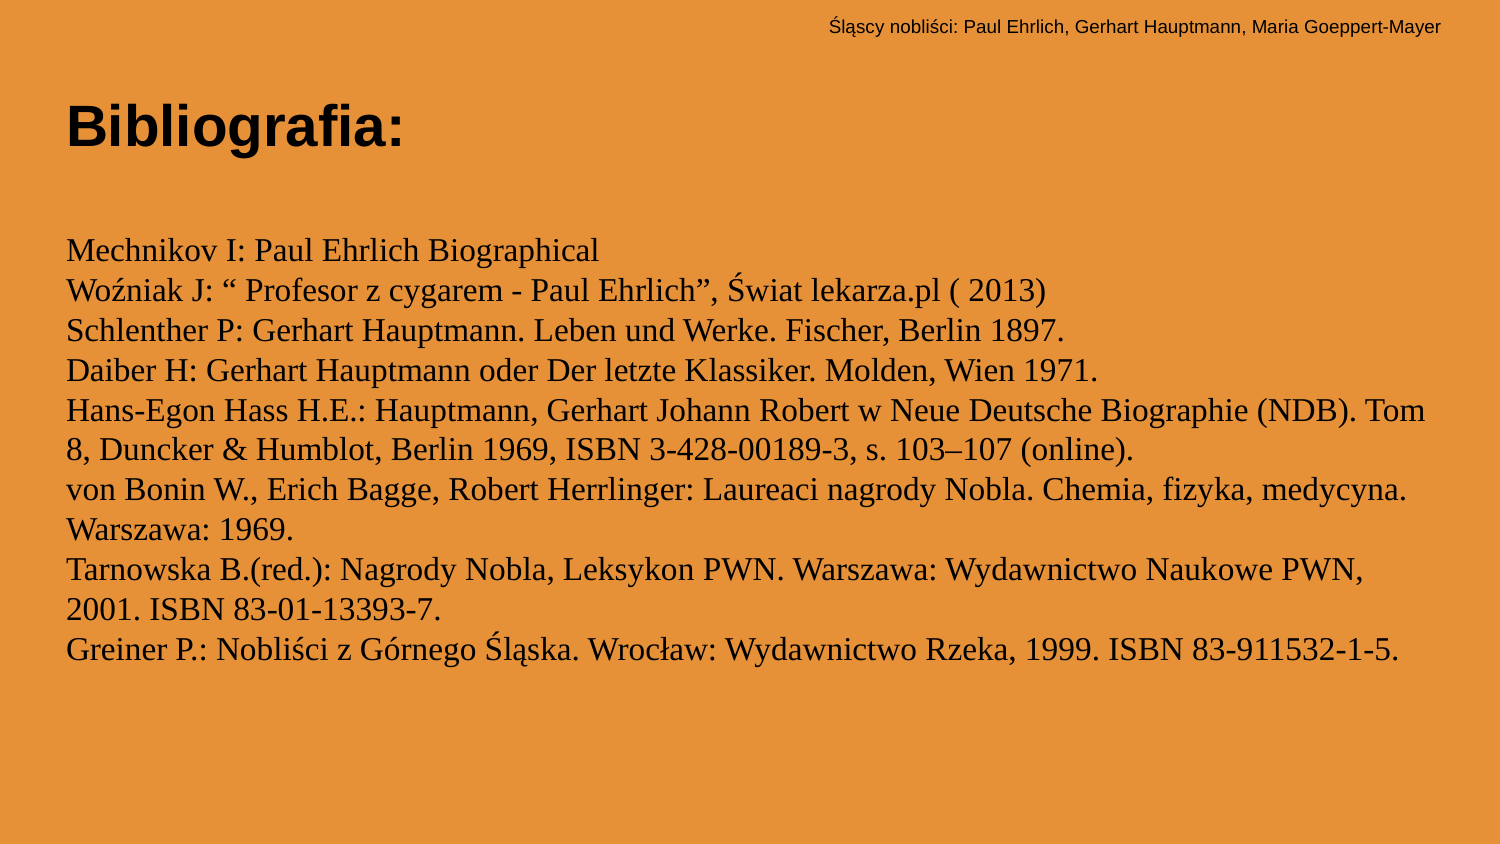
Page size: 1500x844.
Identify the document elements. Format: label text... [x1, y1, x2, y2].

title Bibliografia: Mechnikov I: Paul Ehrlich Biographical Woźniak J: “ Profesor z cygarem - Paul Ehrlich”, Świat lekarza.pl ( 2013) Schlenther P: Gerhart Hauptmann. Leben und Werke. Fischer, Berlin 1897. Daiber H: Gerhart Hauptmann oder Der letzte Klassiker. Molden, Wien 1971. Hans-Egon Hass H.E.: Hauptmann, Gerhart Johann Robert w Neue Deutsche Biographie (NDB). Tom 8, Duncker & Humblot, Berlin 1969, ISBN 3-428-00189-3, s. 103–107 (online). von Bonin W., Erich Bagge, Robert Herrlinger: Laureaci nagrody Nobla. Chemia, fizyka, medycyna. Warszawa: 1969. Tarnowska B.(red.): Nagrody Nobla, Leksykon PWN. Warszawa: Wydawnictwo Naukowe PWN, 2001. ISBN 83-01-13393-7. Greiner P.: Nobliści z Górnego Śląska. Wrocław: Wydawnictwo Rzeka, 1999. ISBN 83-911532-1-5. [51, 72, 1449, 167]
